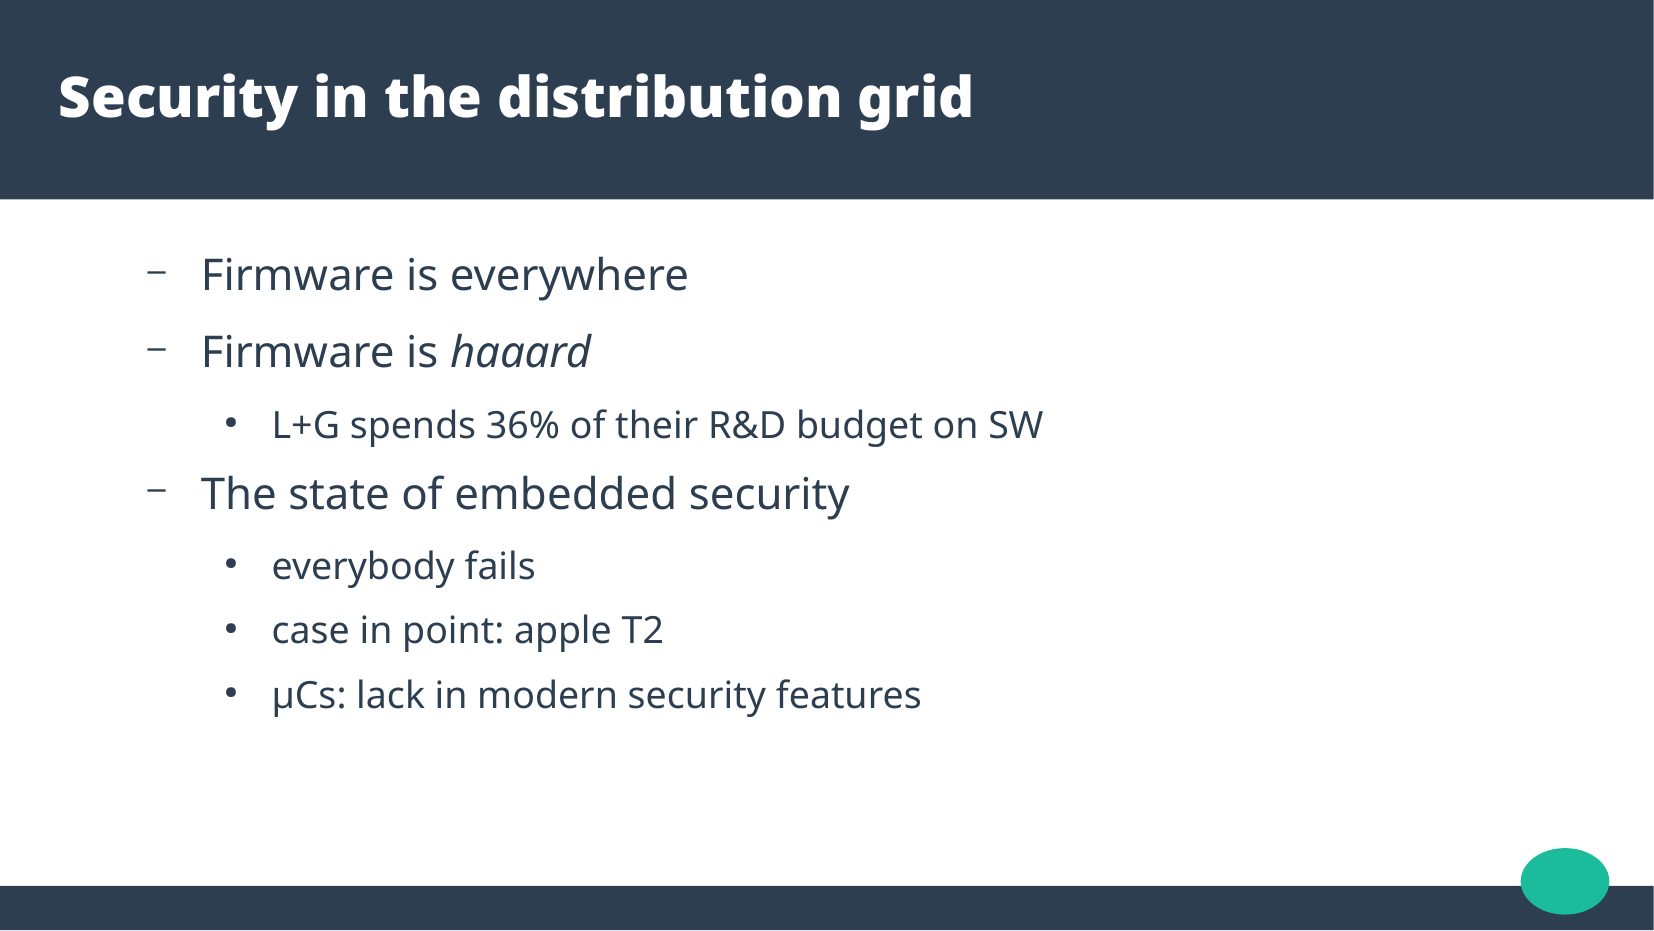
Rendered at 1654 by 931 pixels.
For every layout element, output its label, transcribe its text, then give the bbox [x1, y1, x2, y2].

title Security in the distribution grid [59, 37, 1595, 155]
list Firmware is everywhere Firmware is haaard L+G spends 36% of their R&D budget on SW The state of embedded security everybody fails case in point: apple T2 µCs: lack in modern security features [59, 243, 1595, 864]
